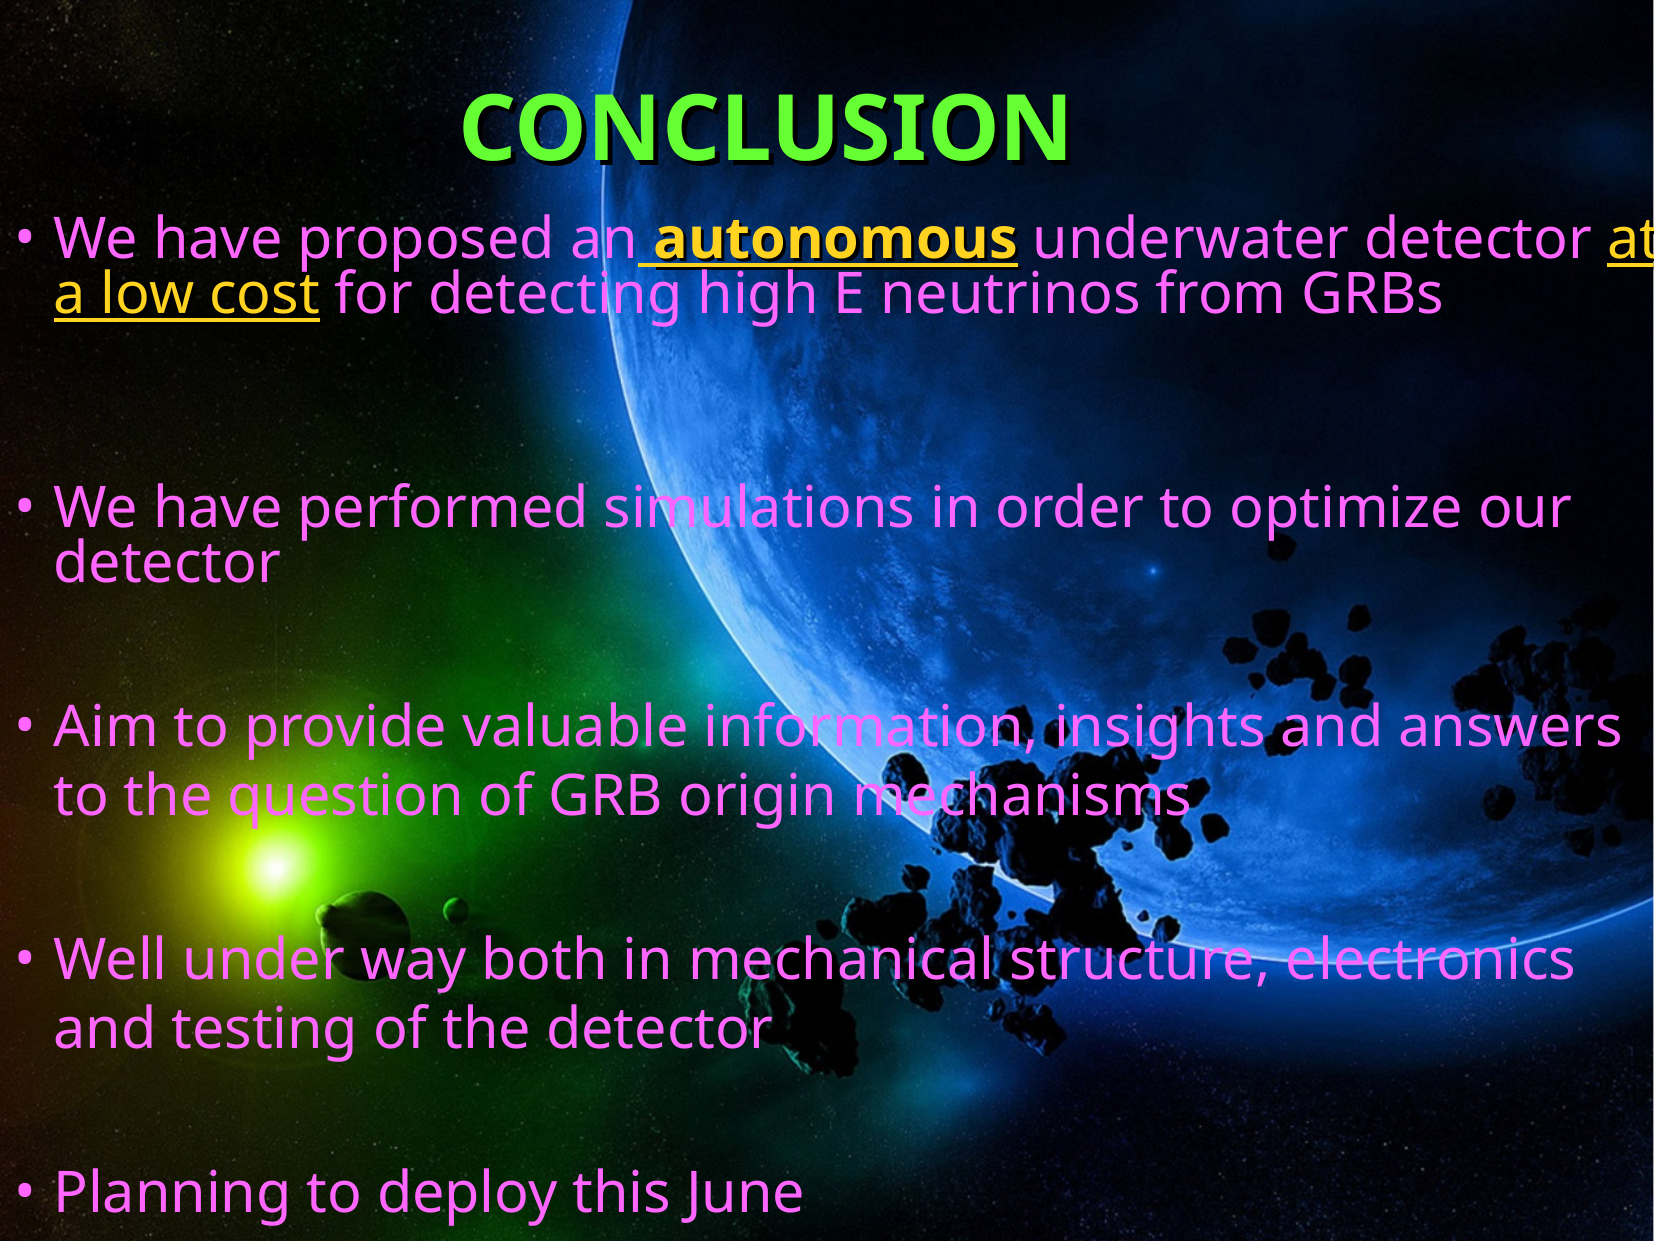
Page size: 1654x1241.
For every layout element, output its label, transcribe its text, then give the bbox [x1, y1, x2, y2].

text_box We have proposed an autonomous underwater detector at a low cost for detecting high E neutrinos from GRBs We have performed simulations in order to optimize our detector Aim to provide valuable information, insights and answers to the question of GRB origin mechanisms Well under way both in mechanical structure, electronics and testing of the detector Planning to deploy this June [0, 206, 1654, 1241]
text_box CONCLUSION [0, 0, 1654, 206]
